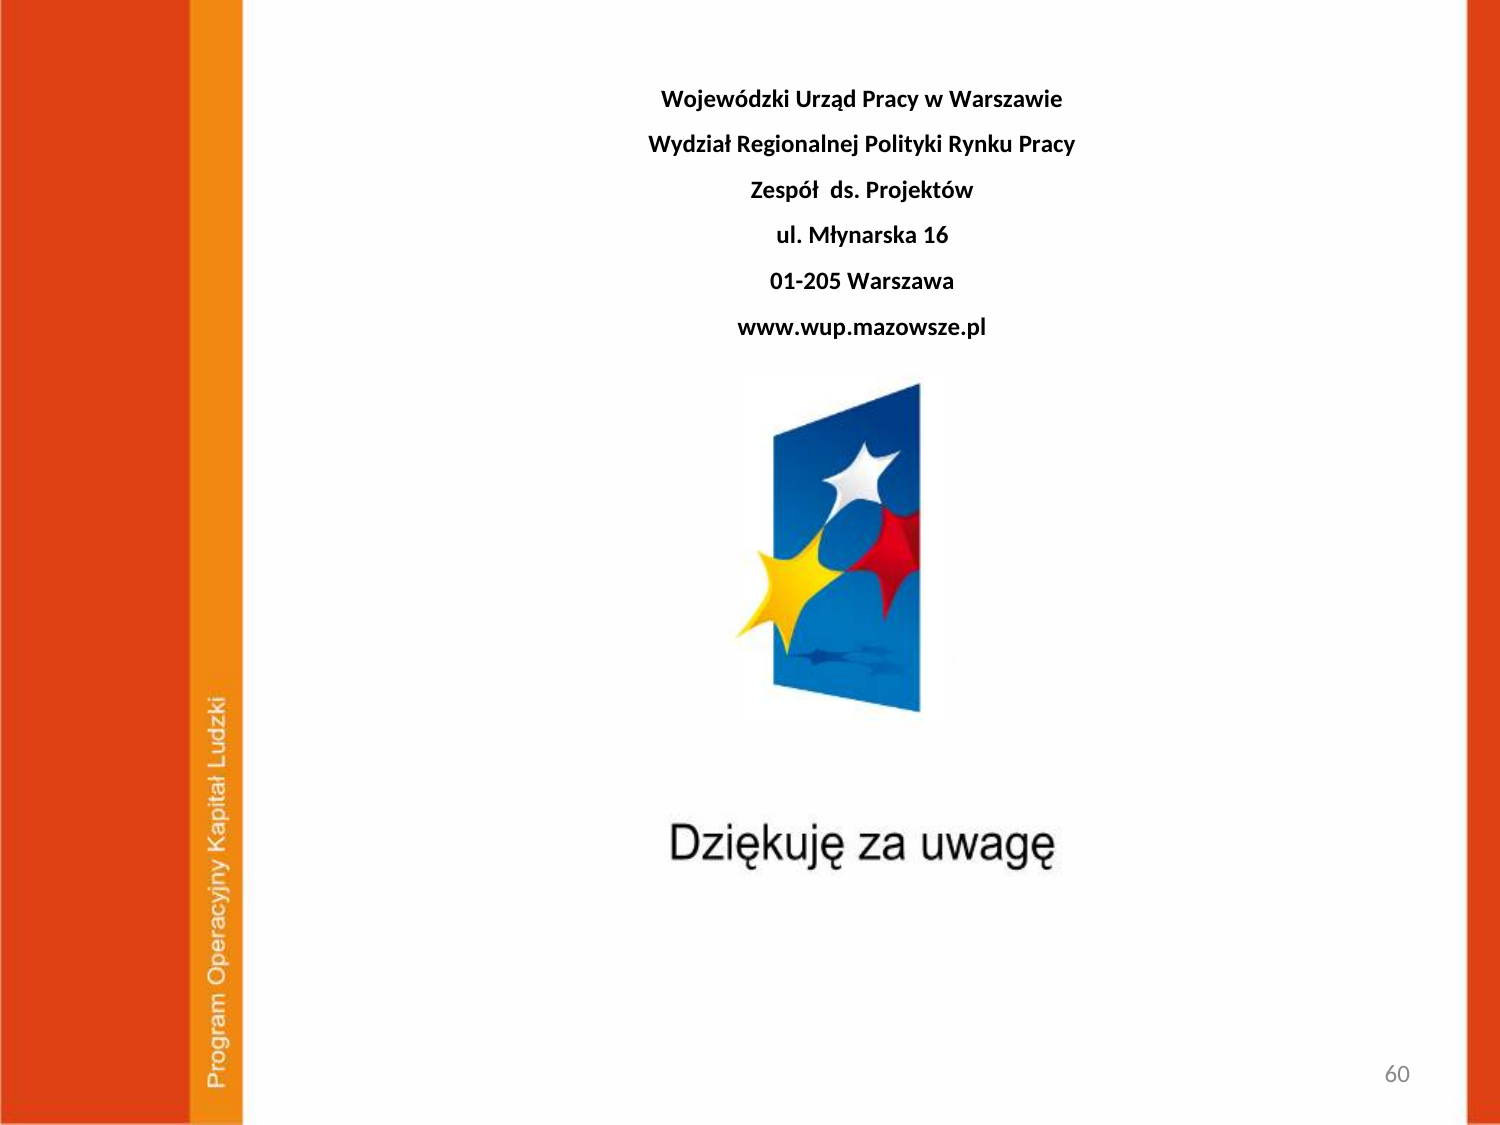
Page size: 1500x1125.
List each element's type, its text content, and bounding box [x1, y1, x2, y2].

picture [0, 0, 1500, 1125]
text_box <numer> [1074, 1042, 1426, 1103]
text_box Wojewódzki Urząd Pracy w Warszawie Wydział Regionalnej Polityki Rynku Pracy Zespół ds. Projektów ul. Młynarska 16 01-205 Warszawa www.wup.mazowsze.pl [415, 74, 1310, 348]
